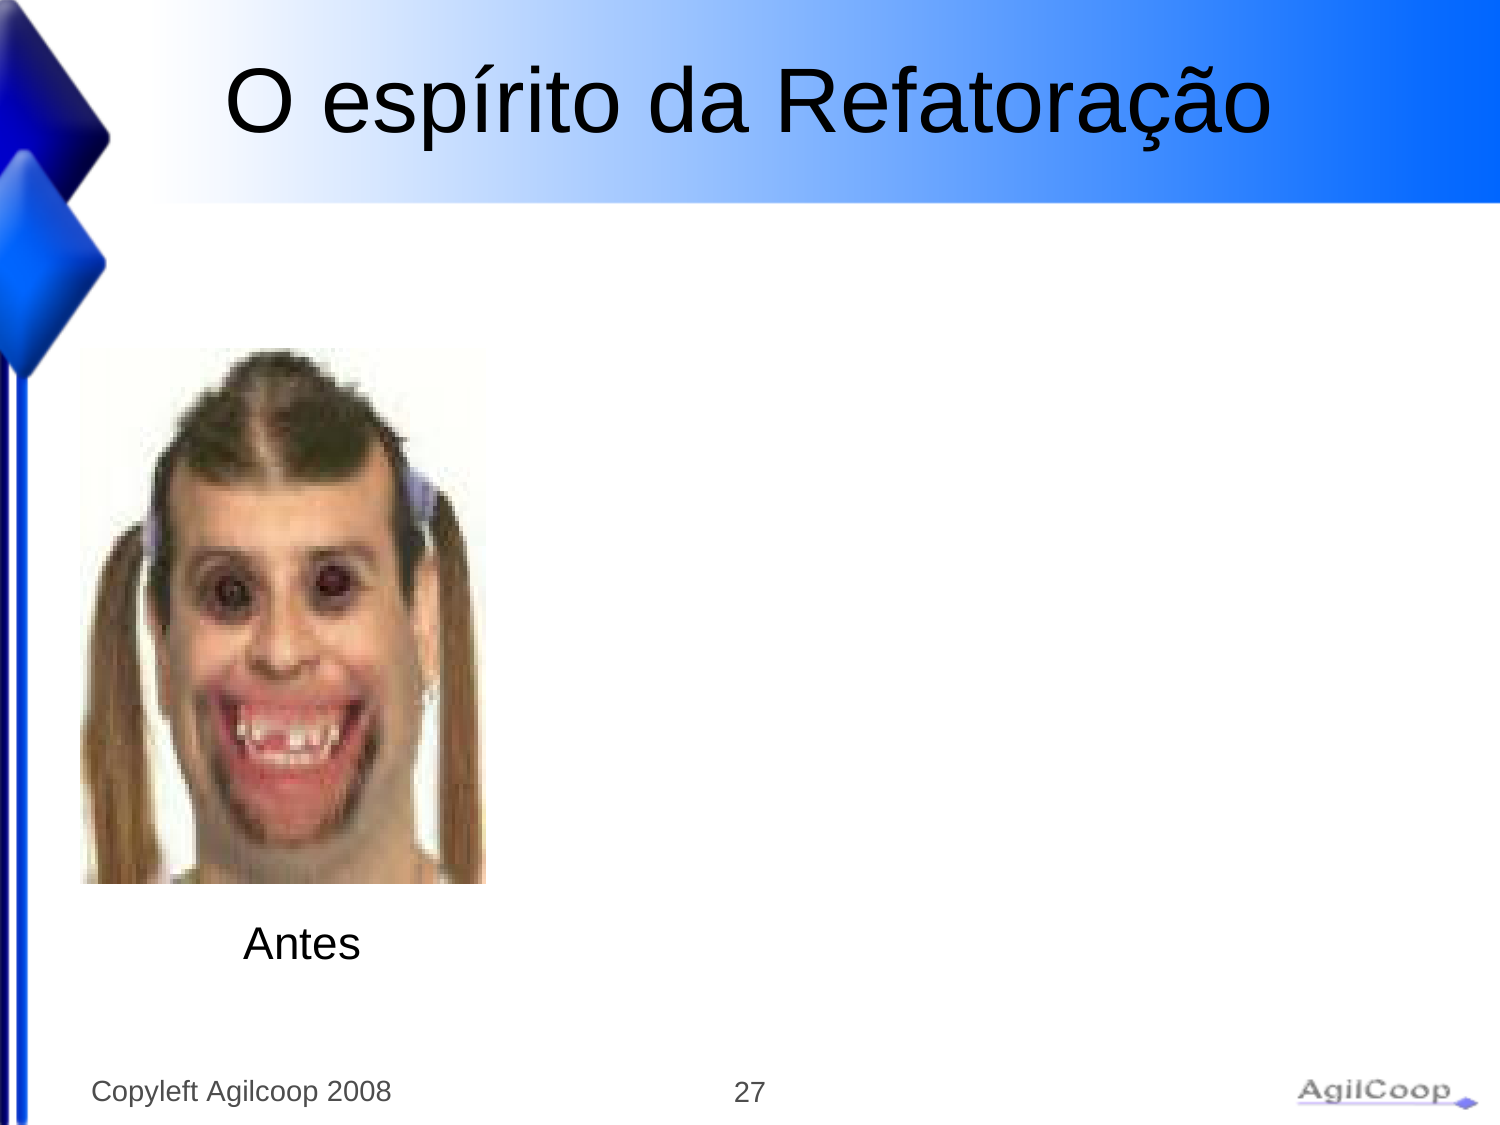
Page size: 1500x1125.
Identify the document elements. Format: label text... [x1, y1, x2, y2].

title O espírito da Refatoração [75, 13, 1425, 189]
text_box Antes [229, 910, 377, 978]
picture [0, 0, 1500, 1125]
